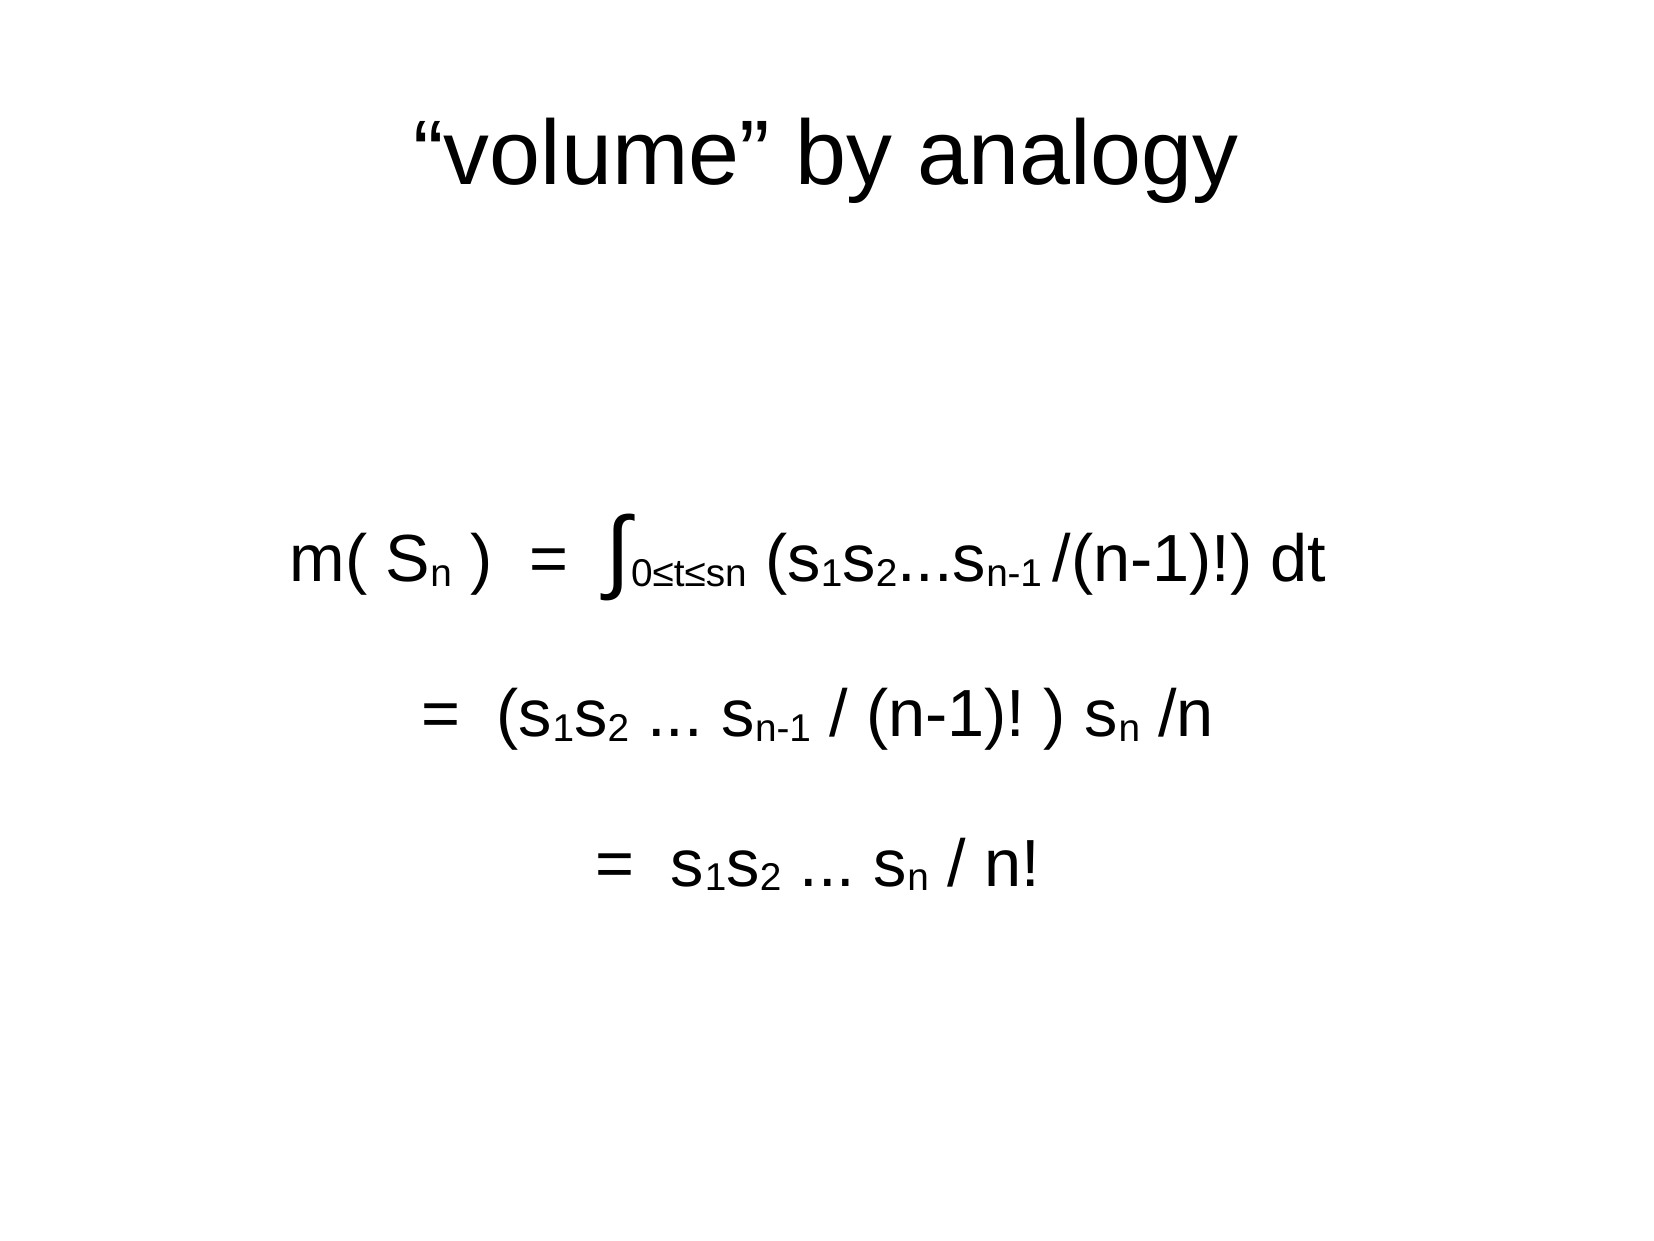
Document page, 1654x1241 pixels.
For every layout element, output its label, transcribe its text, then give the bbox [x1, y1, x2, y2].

title “volume” by analogy [82, 56, 1571, 250]
subtitle m( Sn ) = ∫0≤t≤sn (s1s2...sn-1 /(n-1)!) dt = (s1s2 ... sn-1 / (n-1)! ) sn /n = s1s2 ... sn / n! [82, 297, 1571, 1102]
